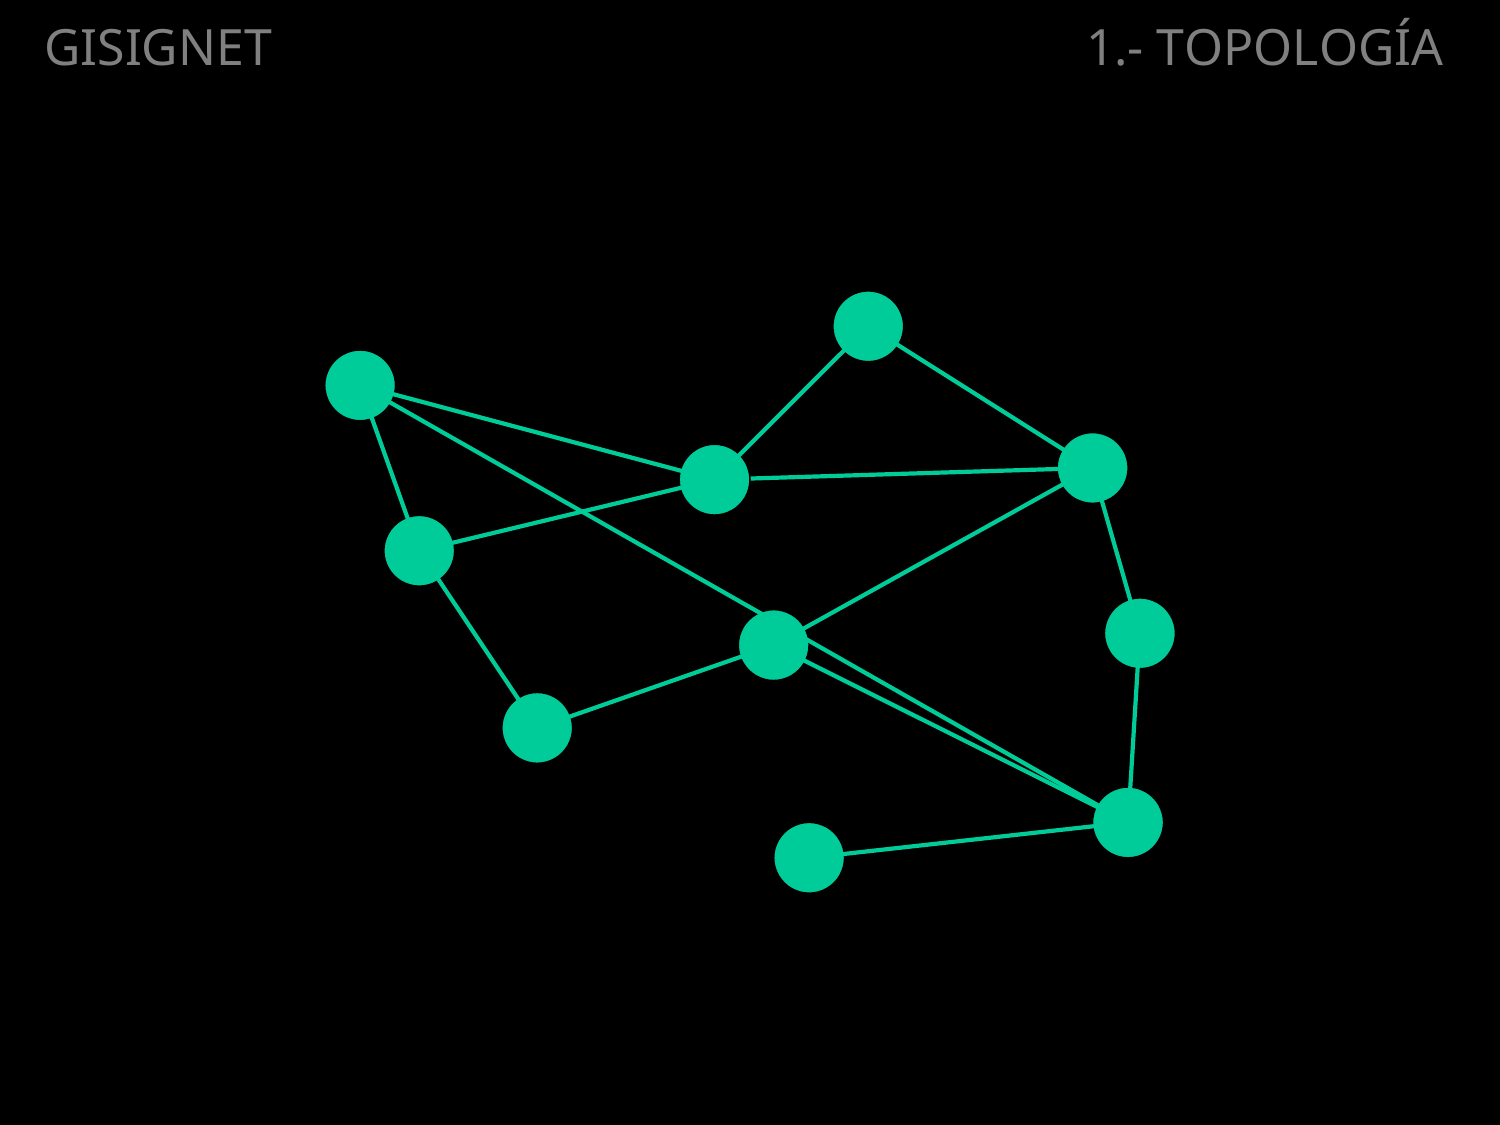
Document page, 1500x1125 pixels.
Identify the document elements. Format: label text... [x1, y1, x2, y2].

title GISIGNET [29, 0, 820, 92]
text_box 1.- TOPOLOGÍA [820, 0, 1459, 92]
